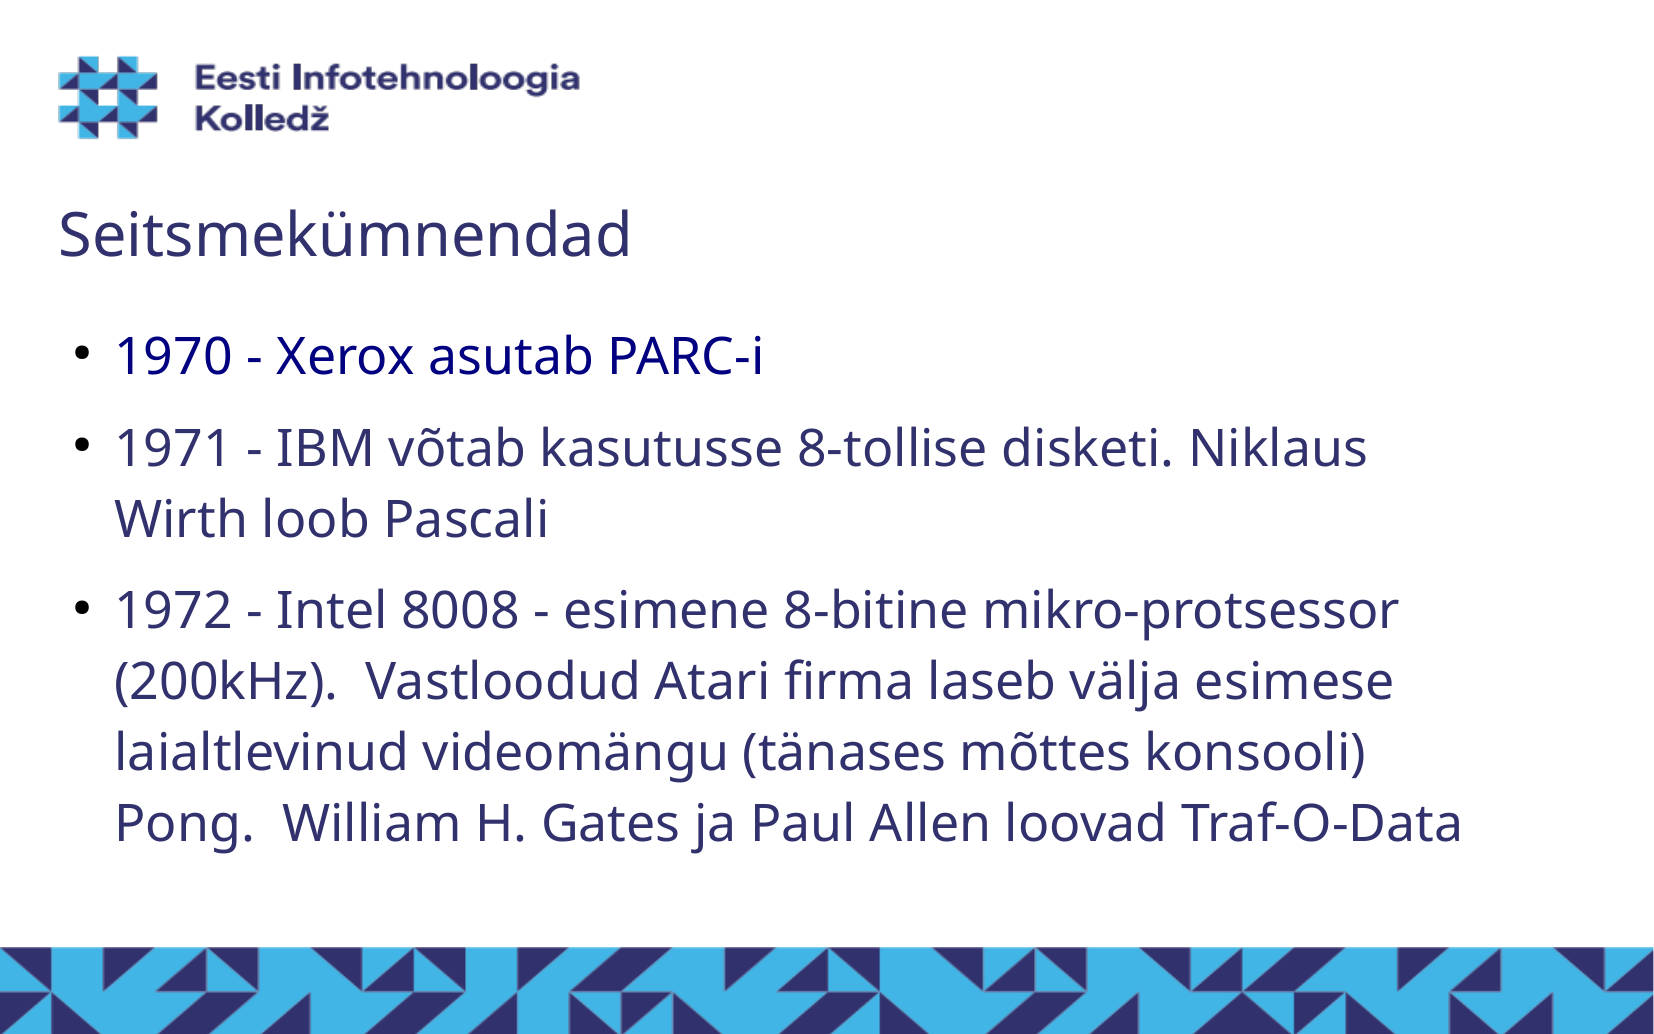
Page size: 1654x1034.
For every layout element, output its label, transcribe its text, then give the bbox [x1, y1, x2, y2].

list 1970 - Xerox asutab PARC-i 1971 - IBM võtab kasutusse 8-tollise disketi. Niklaus Wirth loob Pascali 1972 - Intel 8008 - esimene 8-bitine mikro-protsessor (200kHz). Vastloodud Atari firma laseb välja esimese laialtlevinud videomängu (tänases mõttes konsooli) Pong. William H. Gates ja Paul Allen loovad Traf-O-Data [59, 318, 1489, 910]
title Seitsmekümnendad [59, 158, 1489, 308]
